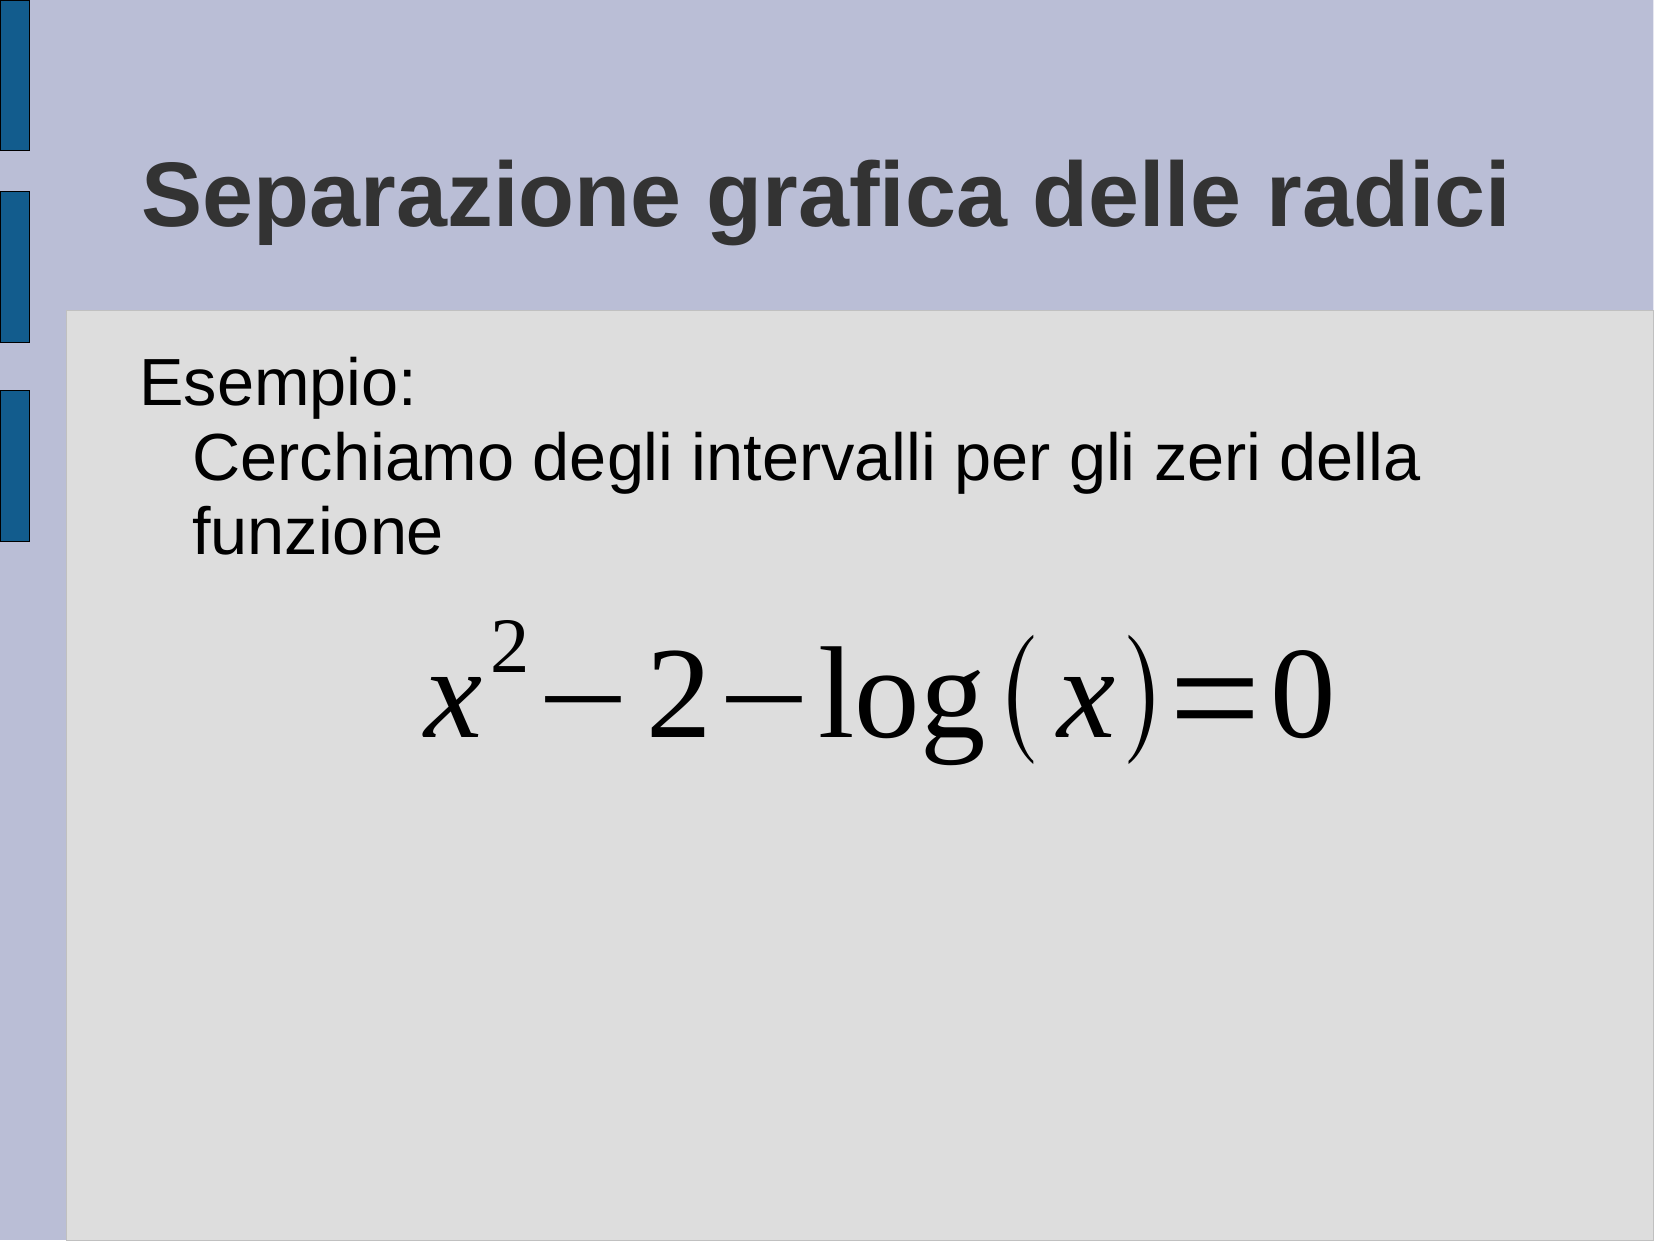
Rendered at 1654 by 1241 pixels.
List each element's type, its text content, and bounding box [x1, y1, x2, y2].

chart [383, 598, 1369, 768]
list Esempio: Cerchiamo degli intervalli per gli zeri della funzione [121, 344, 1534, 1112]
title Separazione grafica delle radici [121, 98, 1534, 291]
